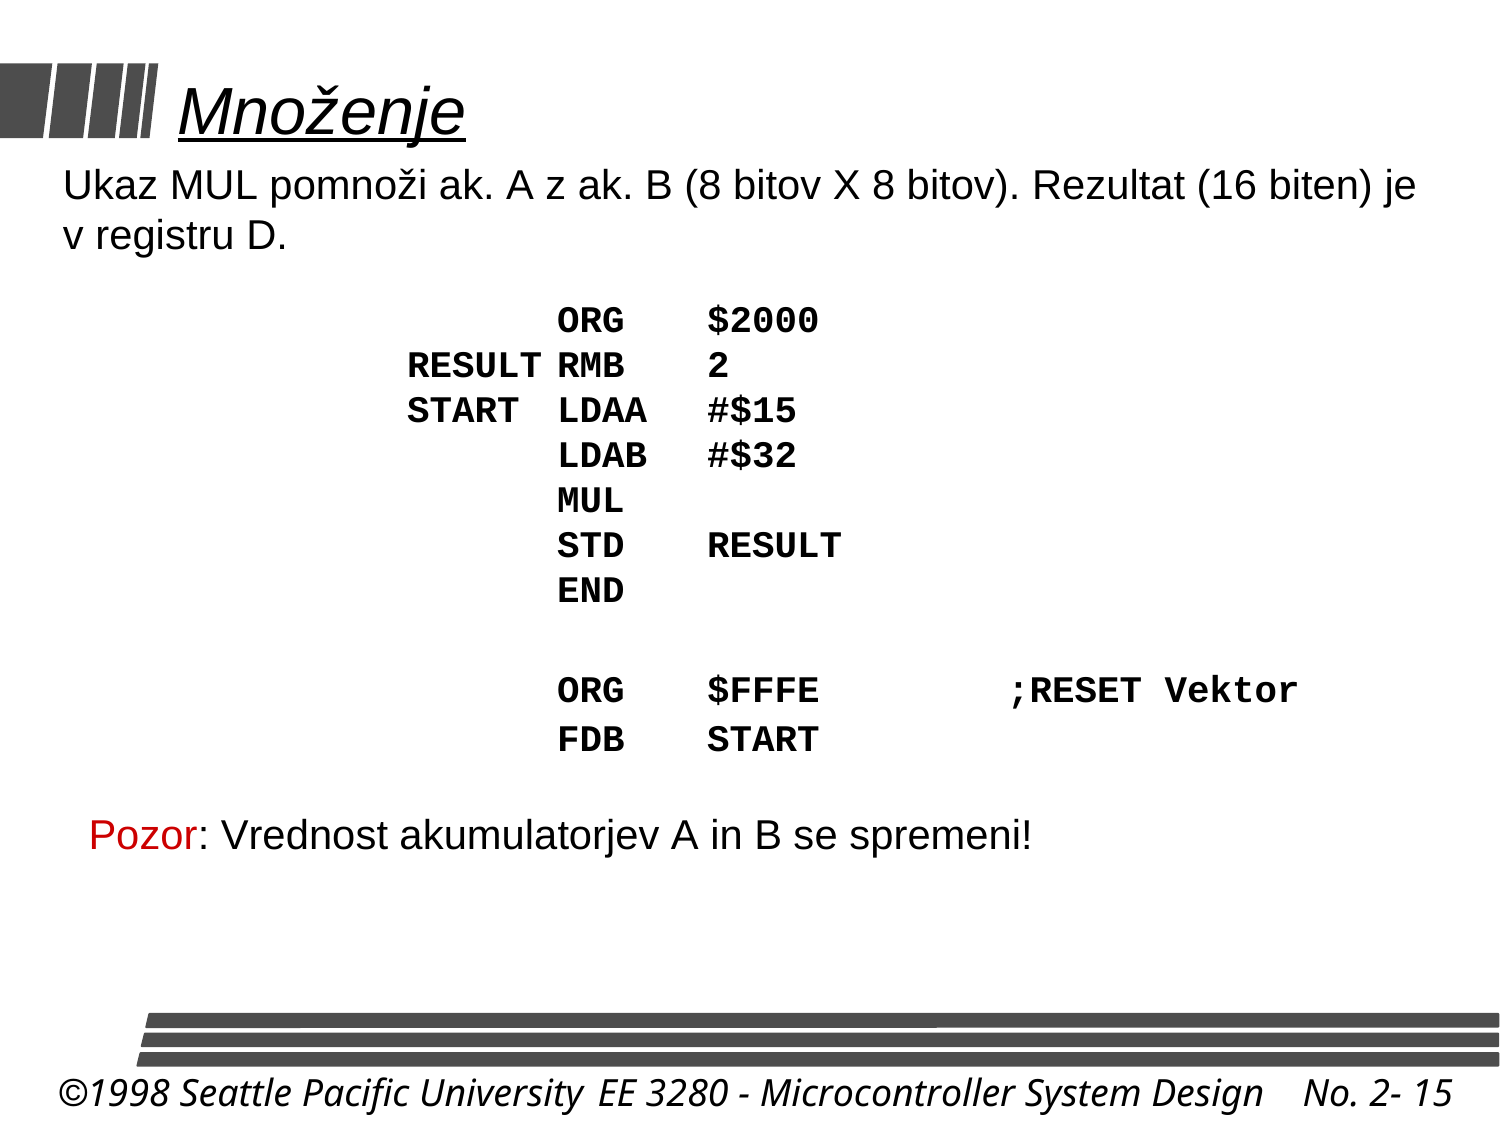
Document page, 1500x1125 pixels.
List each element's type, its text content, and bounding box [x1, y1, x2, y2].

text_box Ukaz MUL pomnoži ak. A z ak. B (8 bitov X 8 bitov). Rezultat (16 biten) je v registru D. [48, 149, 1433, 266]
title Množenje [162, 60, 1498, 156]
text_box ORG $2000 RESULT RMB 2 START LDAA #$15 LDAB #$32 MUL STD RESULT END ORG $FFFE ;RESET Vektor FDB START [392, 287, 1315, 767]
text_box Pozor: Vrednost akumulatorjev A in B se spremeni! [73, 800, 1049, 866]
